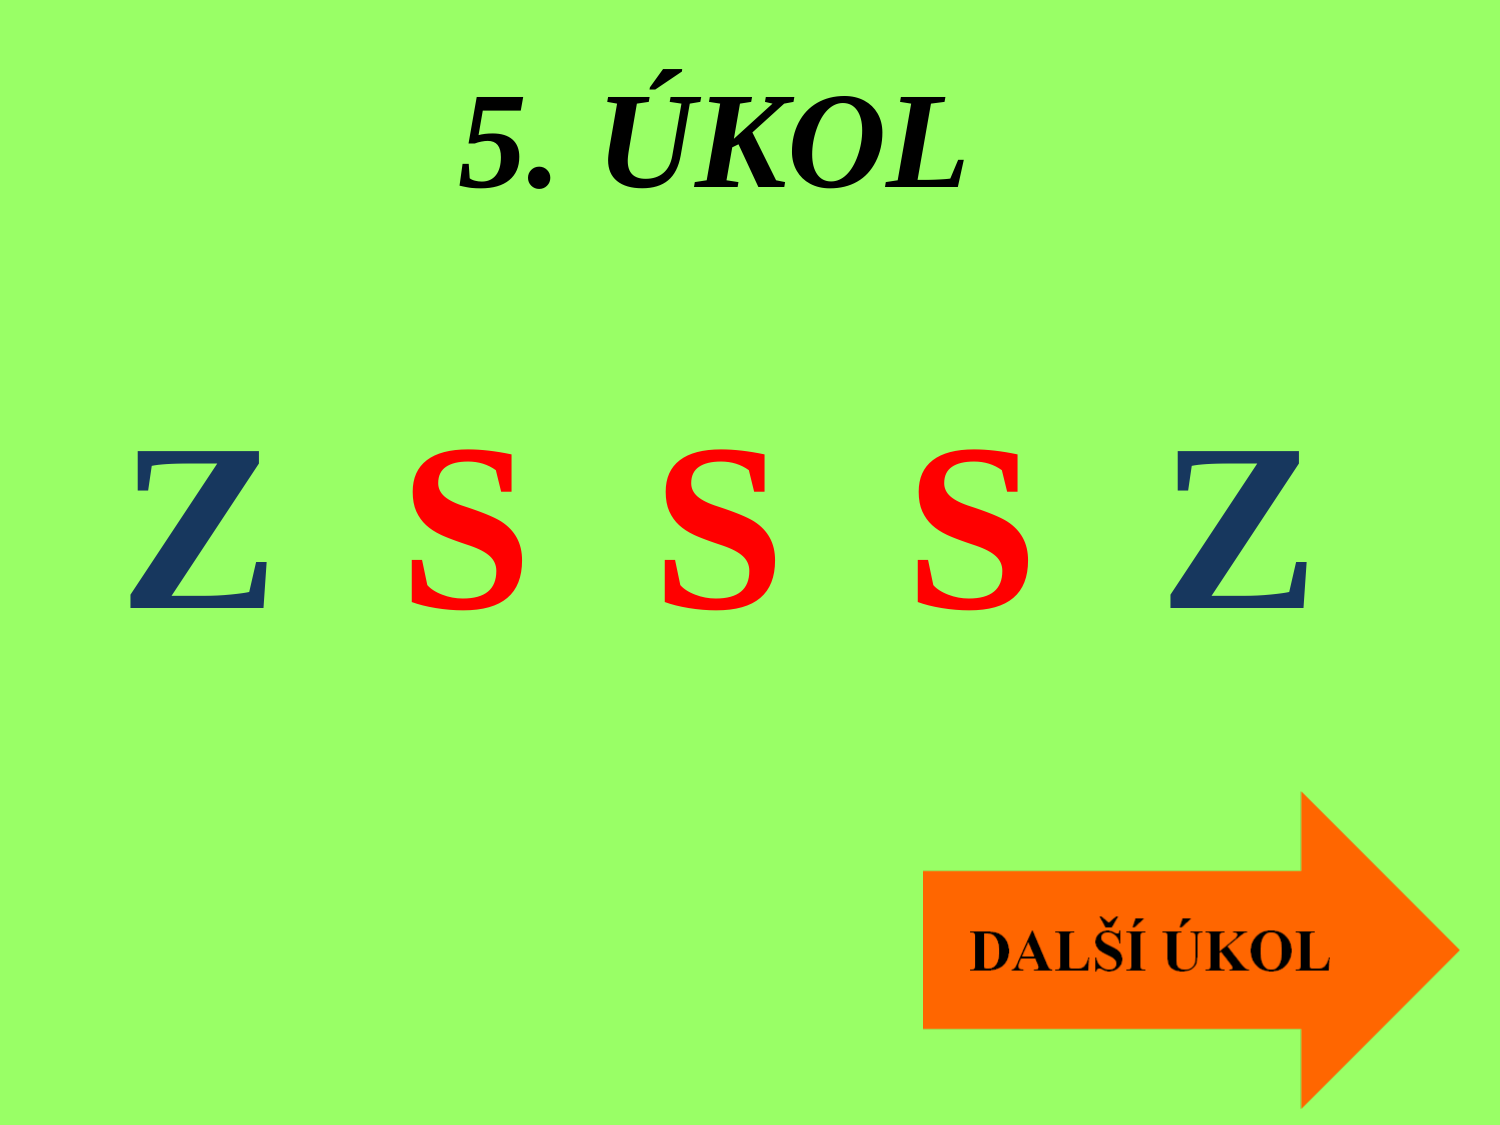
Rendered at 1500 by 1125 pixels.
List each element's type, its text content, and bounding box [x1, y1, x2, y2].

text_box Z S S S Z [104, 361, 1405, 665]
picture [922, 790, 1461, 1110]
text_box 5. ÚKOL [360, 42, 1070, 224]
